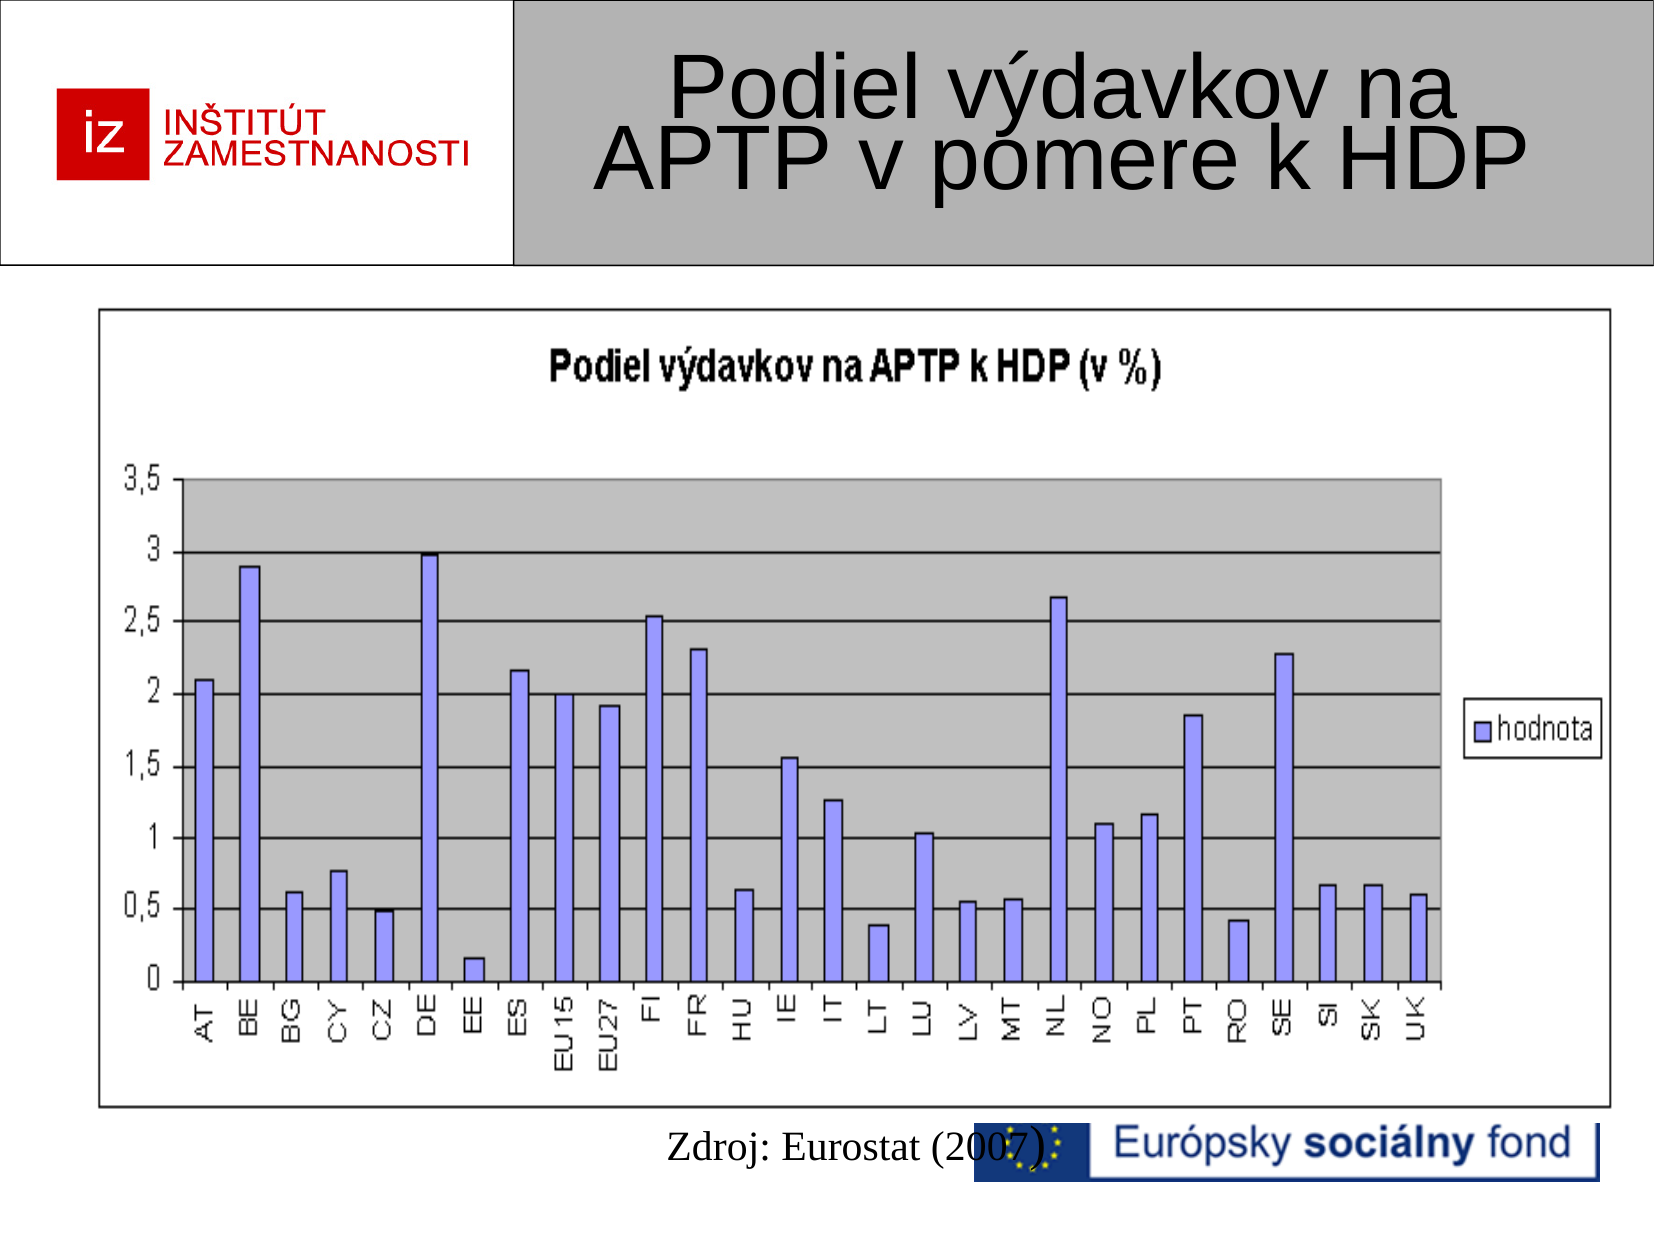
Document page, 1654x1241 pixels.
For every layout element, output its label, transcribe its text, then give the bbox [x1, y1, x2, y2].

picture [974, 1123, 1600, 1182]
title Podiel výdavkov na APTP v pomere k HDP [560, 29, 1565, 237]
picture [5, 8, 513, 257]
text_box [0, 0, 1654, 266]
picture [974, 1134, 980, 1159]
text_box Zdroj: Eurostat (2007)‏ [88, 295, 1624, 1123]
